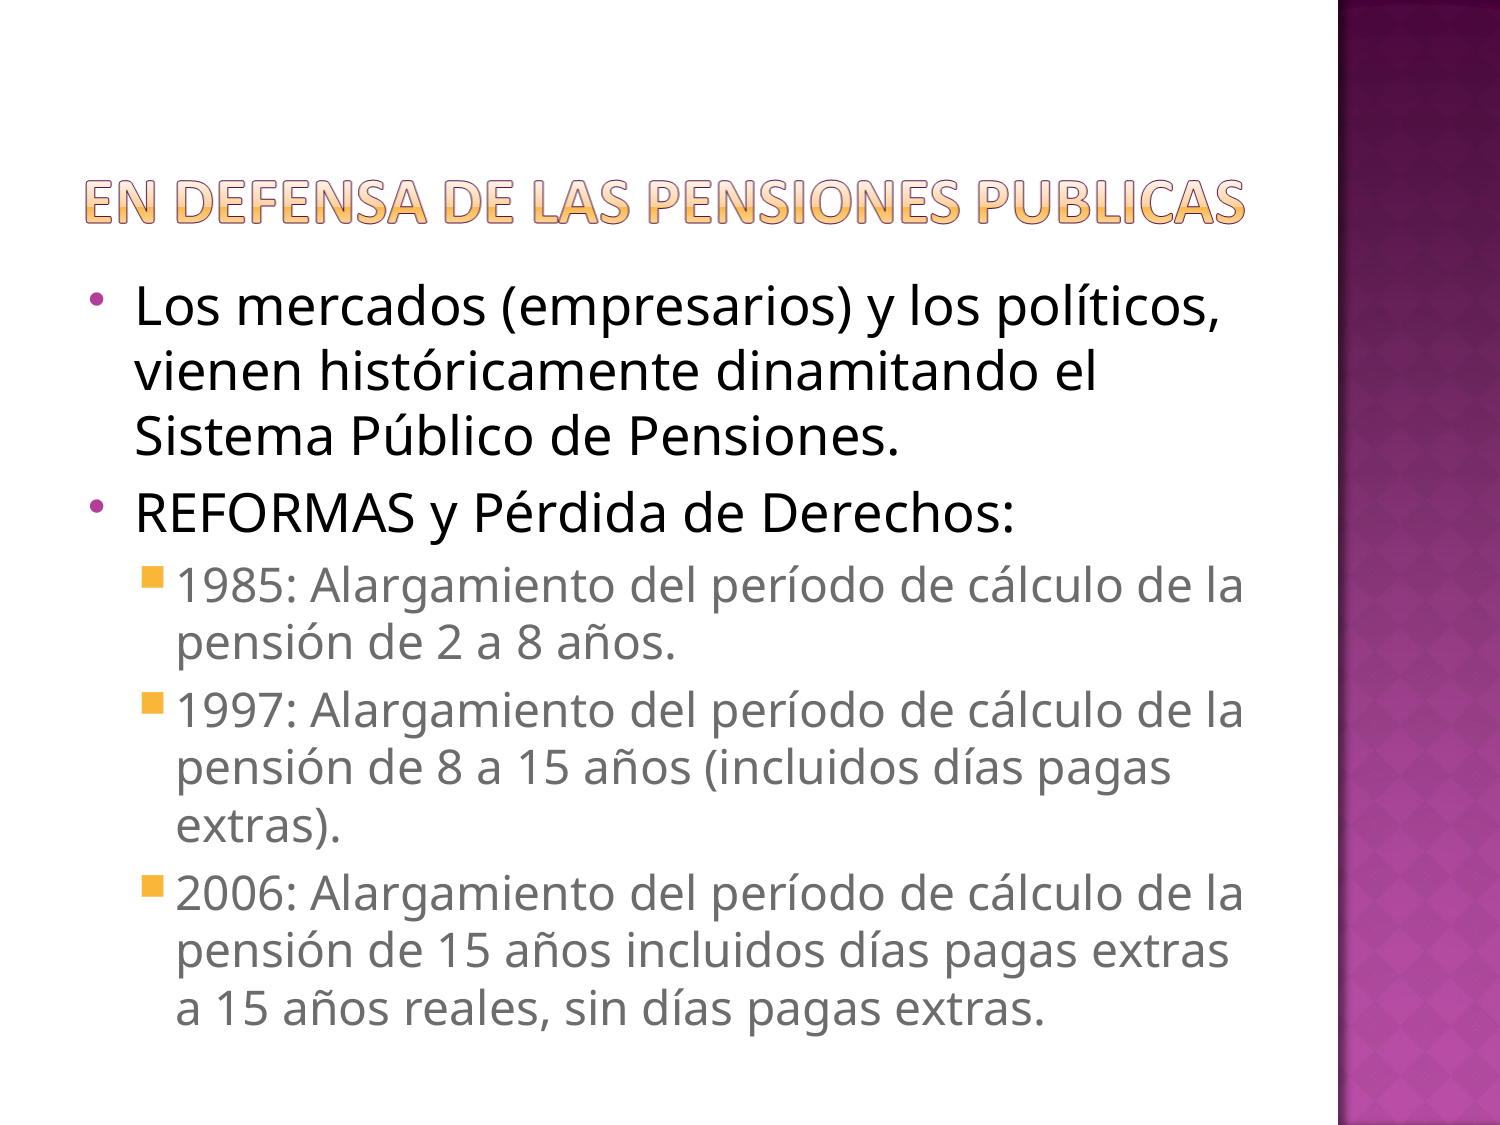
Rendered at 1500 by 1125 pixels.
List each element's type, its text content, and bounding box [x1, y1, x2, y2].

list Los mercados (empresarios) y los políticos, vienen históricamente dinamitando el Sistema Público de Pensiones. REFORMAS y Pérdida de Derechos: 1985: Alargamiento del período de cálculo de la pensión de 2 a 8 años. 1997: Alargamiento del período de cálculo de la pensión de 8 a 15 años (incluidos días pagas extras). 2006: Alargamiento del período de cálculo de la pensión de 15 años incluidos días pagas extras a 15 años reales, sin días pagas extras. [75, 263, 1263, 1060]
picture [1337, 0, 1500, 1125]
text_box [41, 52, 1287, 241]
